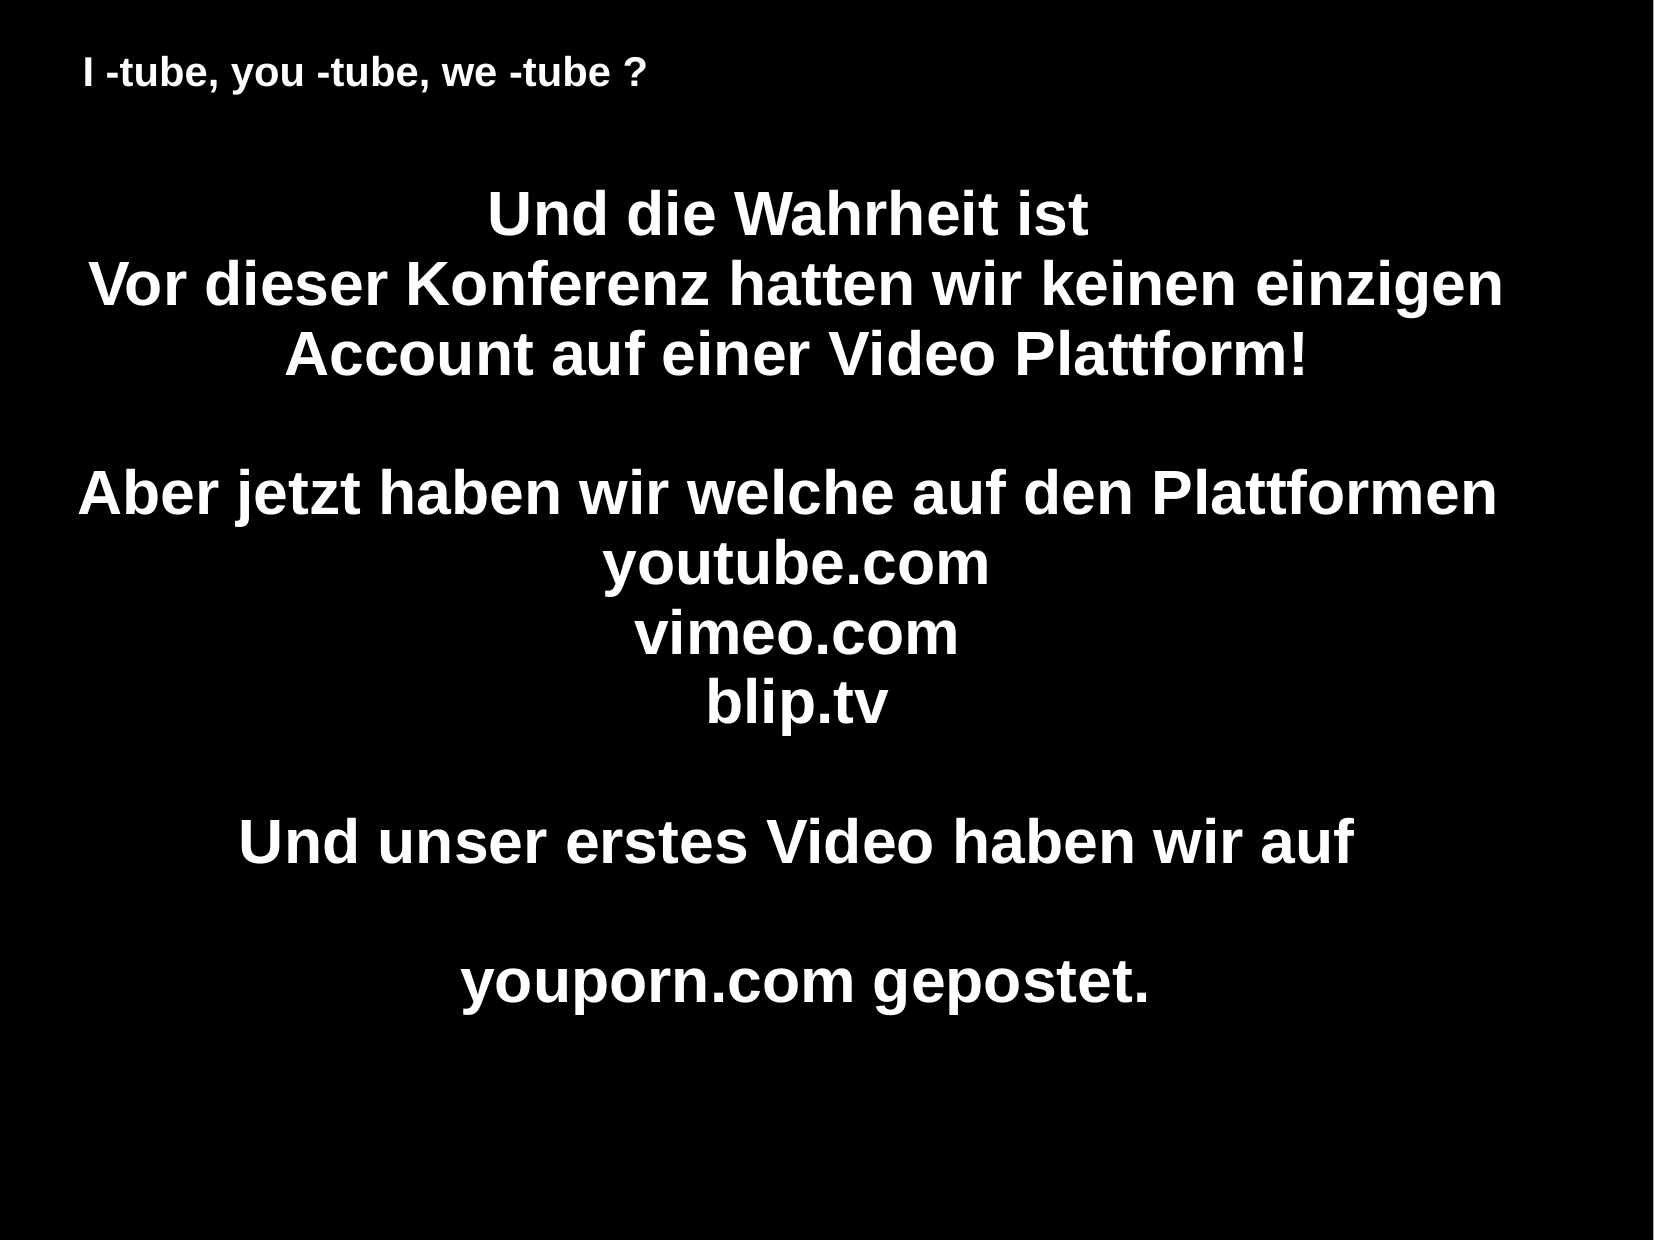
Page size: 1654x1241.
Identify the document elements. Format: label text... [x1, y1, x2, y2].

text_box Und die Wahrheit ist Vor dieser Konferenz hatten wir keinen einzigen Account auf einer Video Plattform! Aber jetzt haben wir welche auf den Plattformen youtube.com vimeo.com blip.tv Und unser erstes Video haben wir auf youporn.com gepostet. [59, 118, 1536, 1164]
title I -tube, you -tube, we -tube ? [82, 31, 1571, 275]
